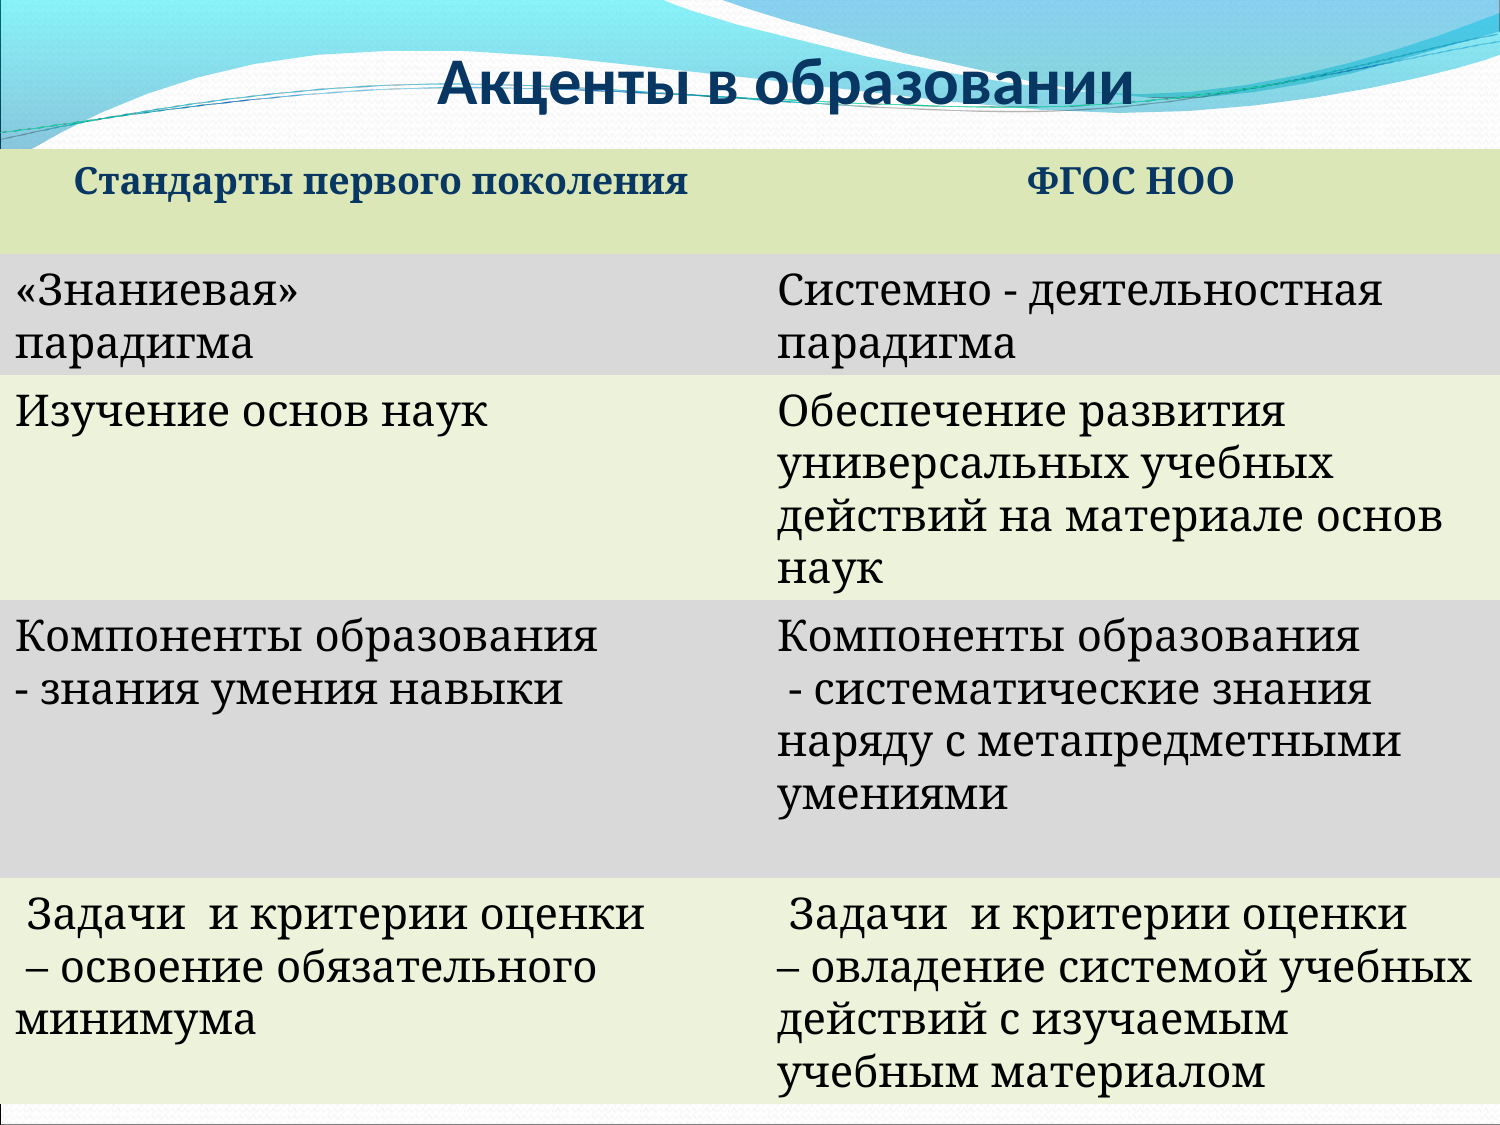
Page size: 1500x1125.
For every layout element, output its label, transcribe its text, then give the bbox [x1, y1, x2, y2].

table_cell Системно - деятельностная парадигма [762, 254, 1500, 375]
table_cell Задачи и критерии оценки – освоение обязательного минимума [0, 878, 762, 1104]
table_cell Изучение основ наук [0, 375, 762, 600]
table_cell «Знаниевая» парадигма [0, 254, 762, 375]
table_cell Компоненты образования - знания умения навыки [0, 600, 762, 878]
table_cell Обеспечение развития универсальных учебных действий на материале основ наук [762, 375, 1500, 600]
title Акценты в образовании [112, 0, 1463, 119]
table_header ФГОС НОО [762, 149, 1500, 254]
table_header Стандарты первого поколения [0, 149, 762, 254]
picture [0, 1104, 1500, 1125]
table_cell Компоненты образования - систематические знания наряду с метапредметными умениями [762, 600, 1500, 878]
picture [0, 0, 1500, 149]
table_cell Задачи и критерии оценки – овладение системой учебных действий с изучаемым учебным материалом [762, 878, 1500, 1104]
